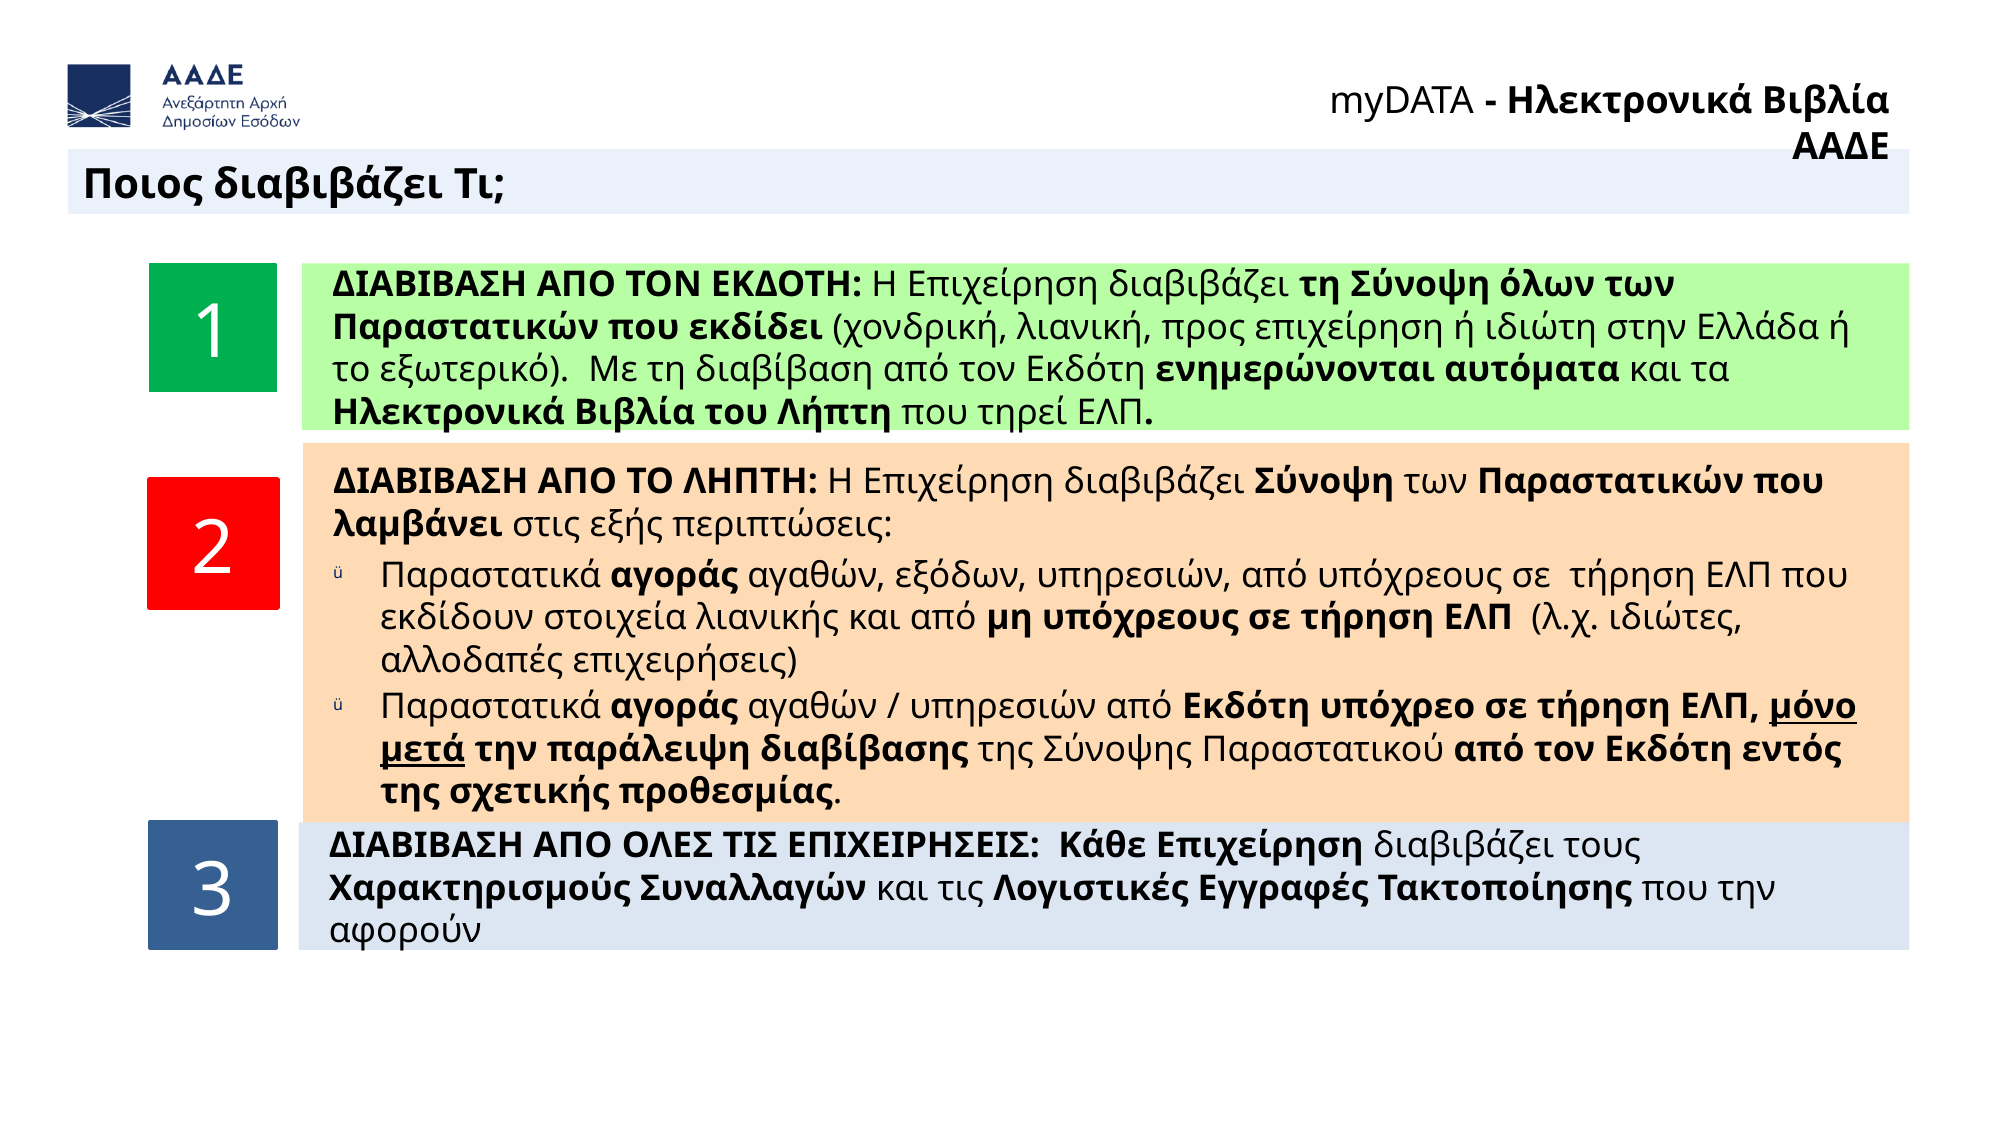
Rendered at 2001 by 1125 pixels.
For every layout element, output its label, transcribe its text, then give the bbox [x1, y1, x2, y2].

text_box 1 [149, 264, 277, 392]
picture [67, 64, 304, 130]
text_box 3 [149, 821, 277, 949]
text_box myDATA - Ηλεκτρονικά Βιβλία ΑΑΔΕ [1266, 64, 1905, 175]
text_box ΔΙΑΒΙΒΑΣΗ ΑΠΟ ΤΟ ΛΗΠΤΗ: Η Επιχείρηση διαβιβάζει Σύνοψη των Παραστατικών που λαμβάνει στις εξής περιπτώσεις: Παραστατικά αγοράς αγαθών, εξόδων, υπηρεσιών, από υπόχρεους σε τήρηση ΕΛΠ που εκδίδουν στοιχεία λιανικής και από μη υπόχρεους σε τήρηση ΕΛΠ (λ.χ. ιδιώτες, αλλοδαπές επιχειρήσεις) Παραστατικά αγοράς αγαθών / υπηρεσιών από Εκδότη υπόχρεο σε τήρηση ΕΛΠ, μόνο μετά την παράλειψη διαβίβασης της Σύνοψης Παραστατικού από τον Εκδότη εντός της σχετικής προθεσμίας. [303, 443, 1910, 822]
text_box Ποιος διαβιβάζει Τι; [67, 149, 1910, 214]
text_box ΔΙΑΒΙΒΑΣΗ ΑΠΟ ΤΟΝ ΕΚΔΟΤΗ: Η Επιχείρηση διαβιβάζει τη Σύνοψη όλων των Παραστατικών που εκδίδει (χονδρική, λιανική, προς επιχείρηση ή ιδιώτη στην Ελλάδα ή το εξωτερικό). Με τη διαβίβαση από τον Εκδότη ενημερώνονται αυτόματα και τα Ηλεκτρονικά Βιβλία του Λήπτη που τηρεί ΕΛΠ. [302, 263, 1910, 430]
text_box 2 [149, 479, 277, 608]
text_box ΔΙΑΒΙΒΑΣΗ ΑΠΟ ΟΛΕΣ ΤΙΣ ΕΠΙΧΕΙΡΗΣΕΙΣ: Κάθε Επιχείρηση διαβιβάζει τους Χαρακτηρισμούς Συναλλαγών και τις Λογιστικές Εγγραφές Τακτοποίησης που την αφορούν [298, 822, 1910, 950]
